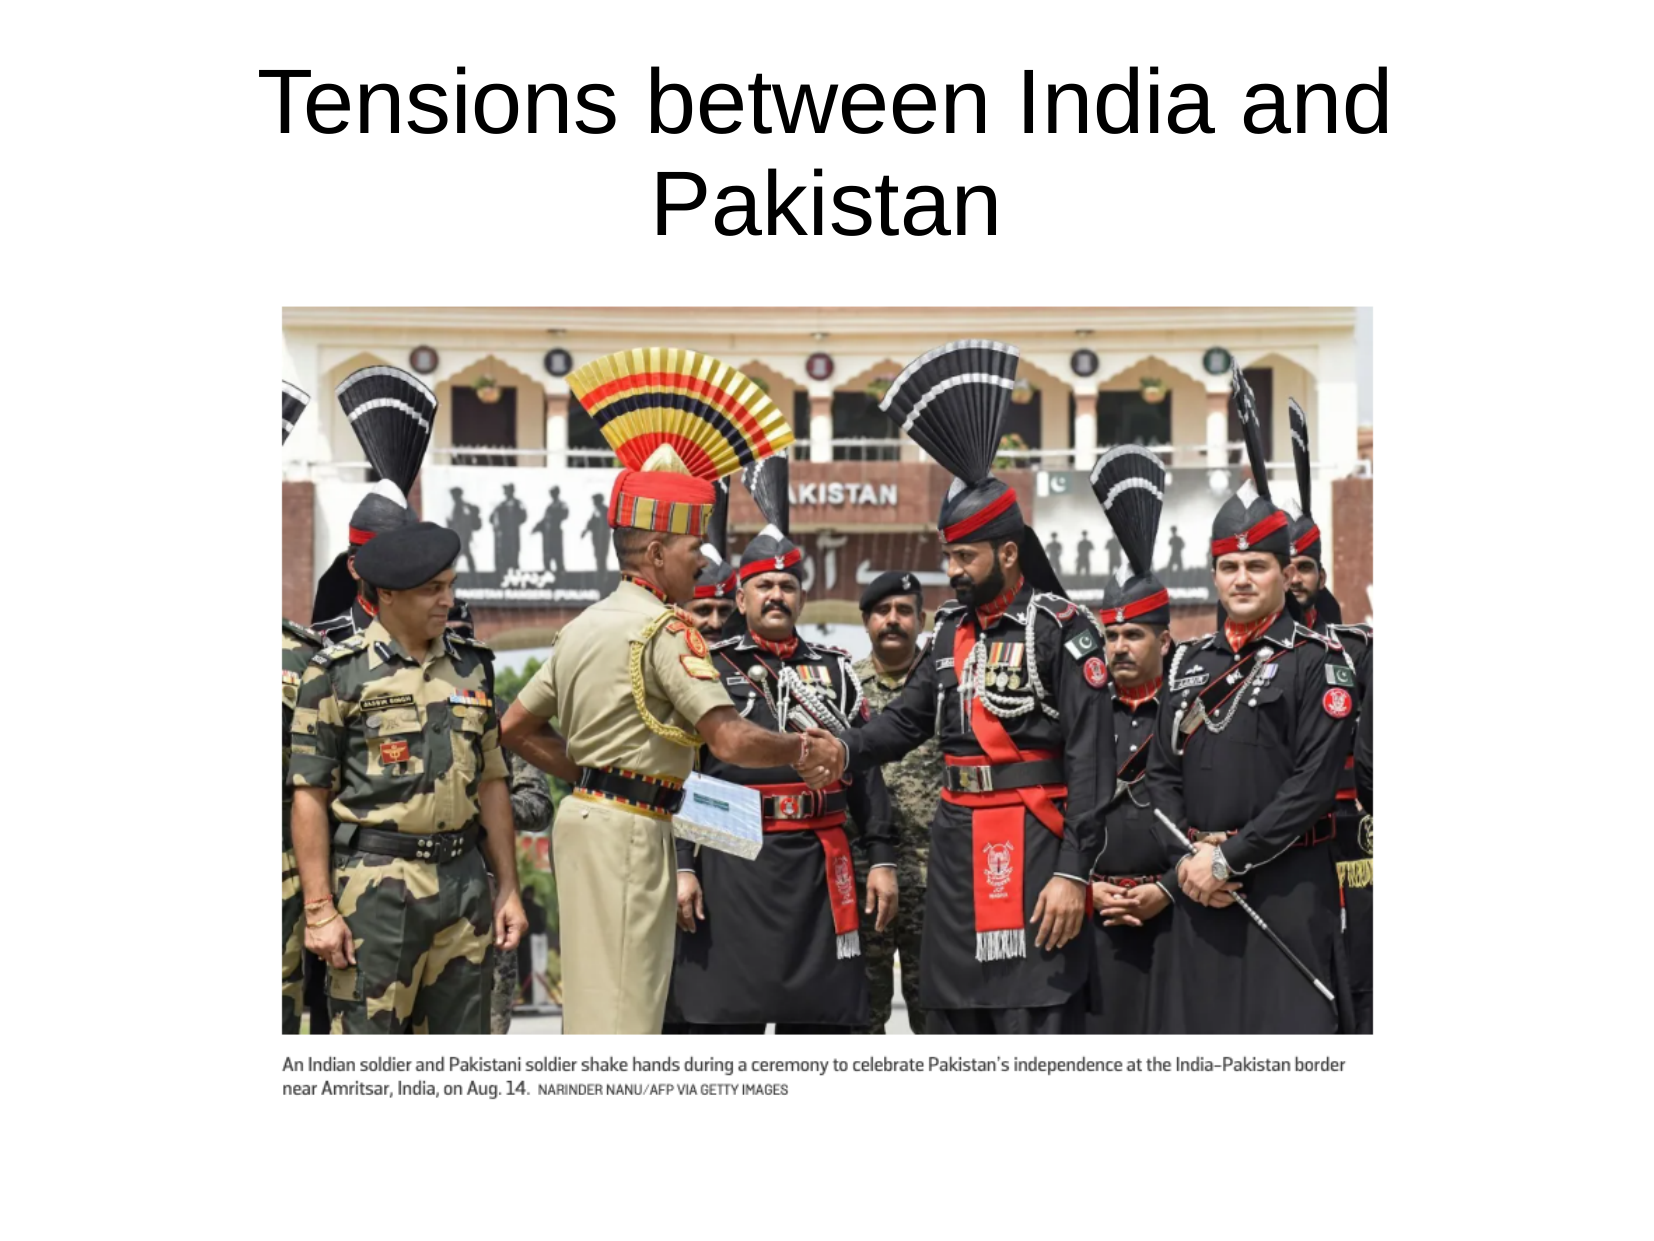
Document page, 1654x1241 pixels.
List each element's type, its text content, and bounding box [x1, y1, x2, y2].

picture [264, 290, 1390, 1109]
title Tensions between India and Pakistan [82, 49, 1571, 257]
